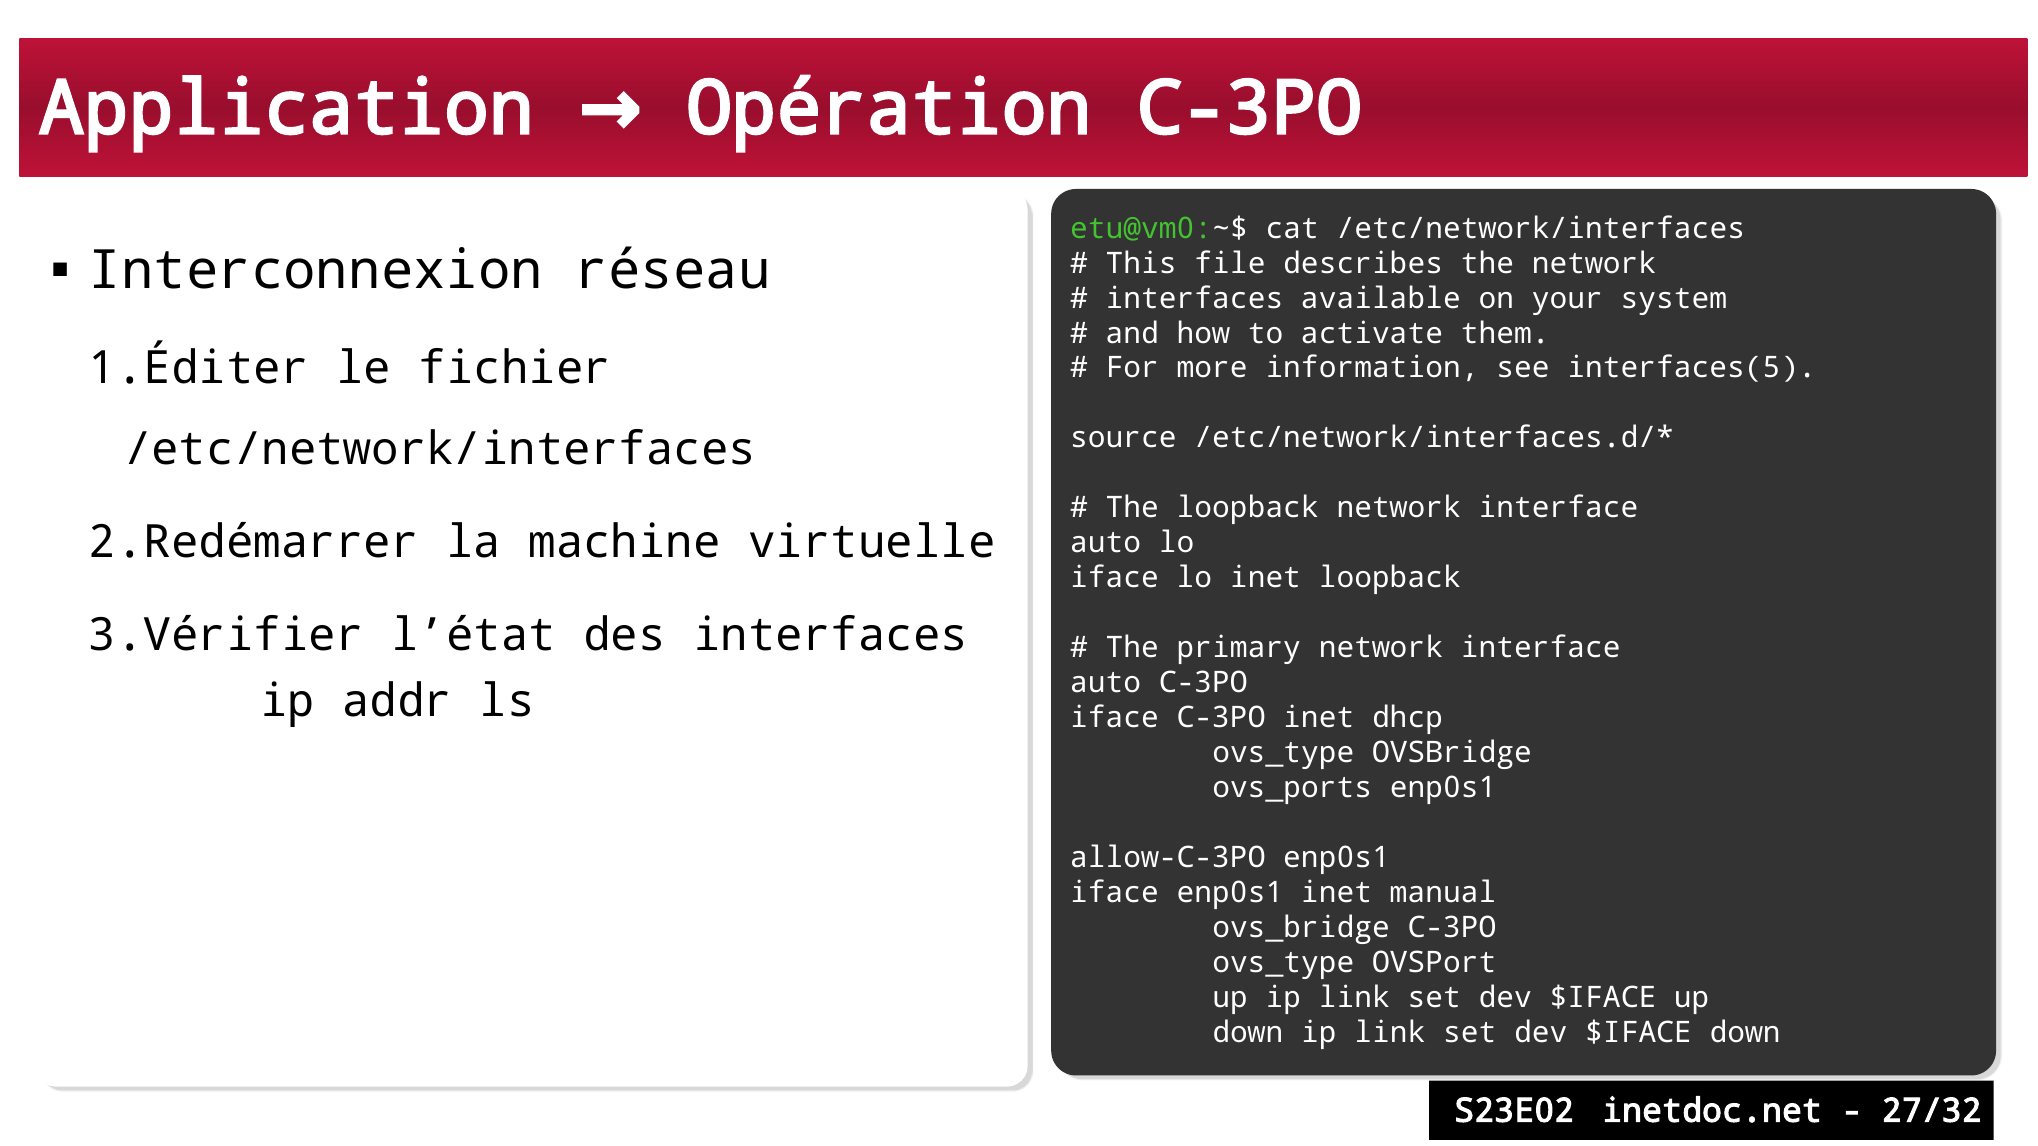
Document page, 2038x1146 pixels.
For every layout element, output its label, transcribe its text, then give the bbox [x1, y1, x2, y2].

text_box Application → Opération C-3PO [19, 38, 2028, 177]
text_box Interconnexion réseau Éditer le fichier /etc/network/interfaces Redémarrer la machine virtuelle Vérifier l’état des interfaces ip addr ls [35, 188, 1028, 1087]
text_box etu@vm0:~$ cat /etc/network/interfaces # This file describes the network # interfaces available on your system # and how to activate them. # For more information, see interfaces(5). source /etc/network/interfaces.d/* # The loopback network interface auto lo iface lo inet loopback # The primary network interface auto C-3PO iface C-3PO inet dhcp ovs_type OVSBridge ovs_ports enp0s1 allow-C-3PO enp0s1 iface enp0s1 inet manual ovs_bridge C-3PO ovs_type OVSPort up ip link set dev $IFACE up down ip link set dev $IFACE down [1051, 188, 1997, 1076]
text_box S23E02 inetdoc.net - <numéro>/32 [1429, 1080, 1994, 1140]
